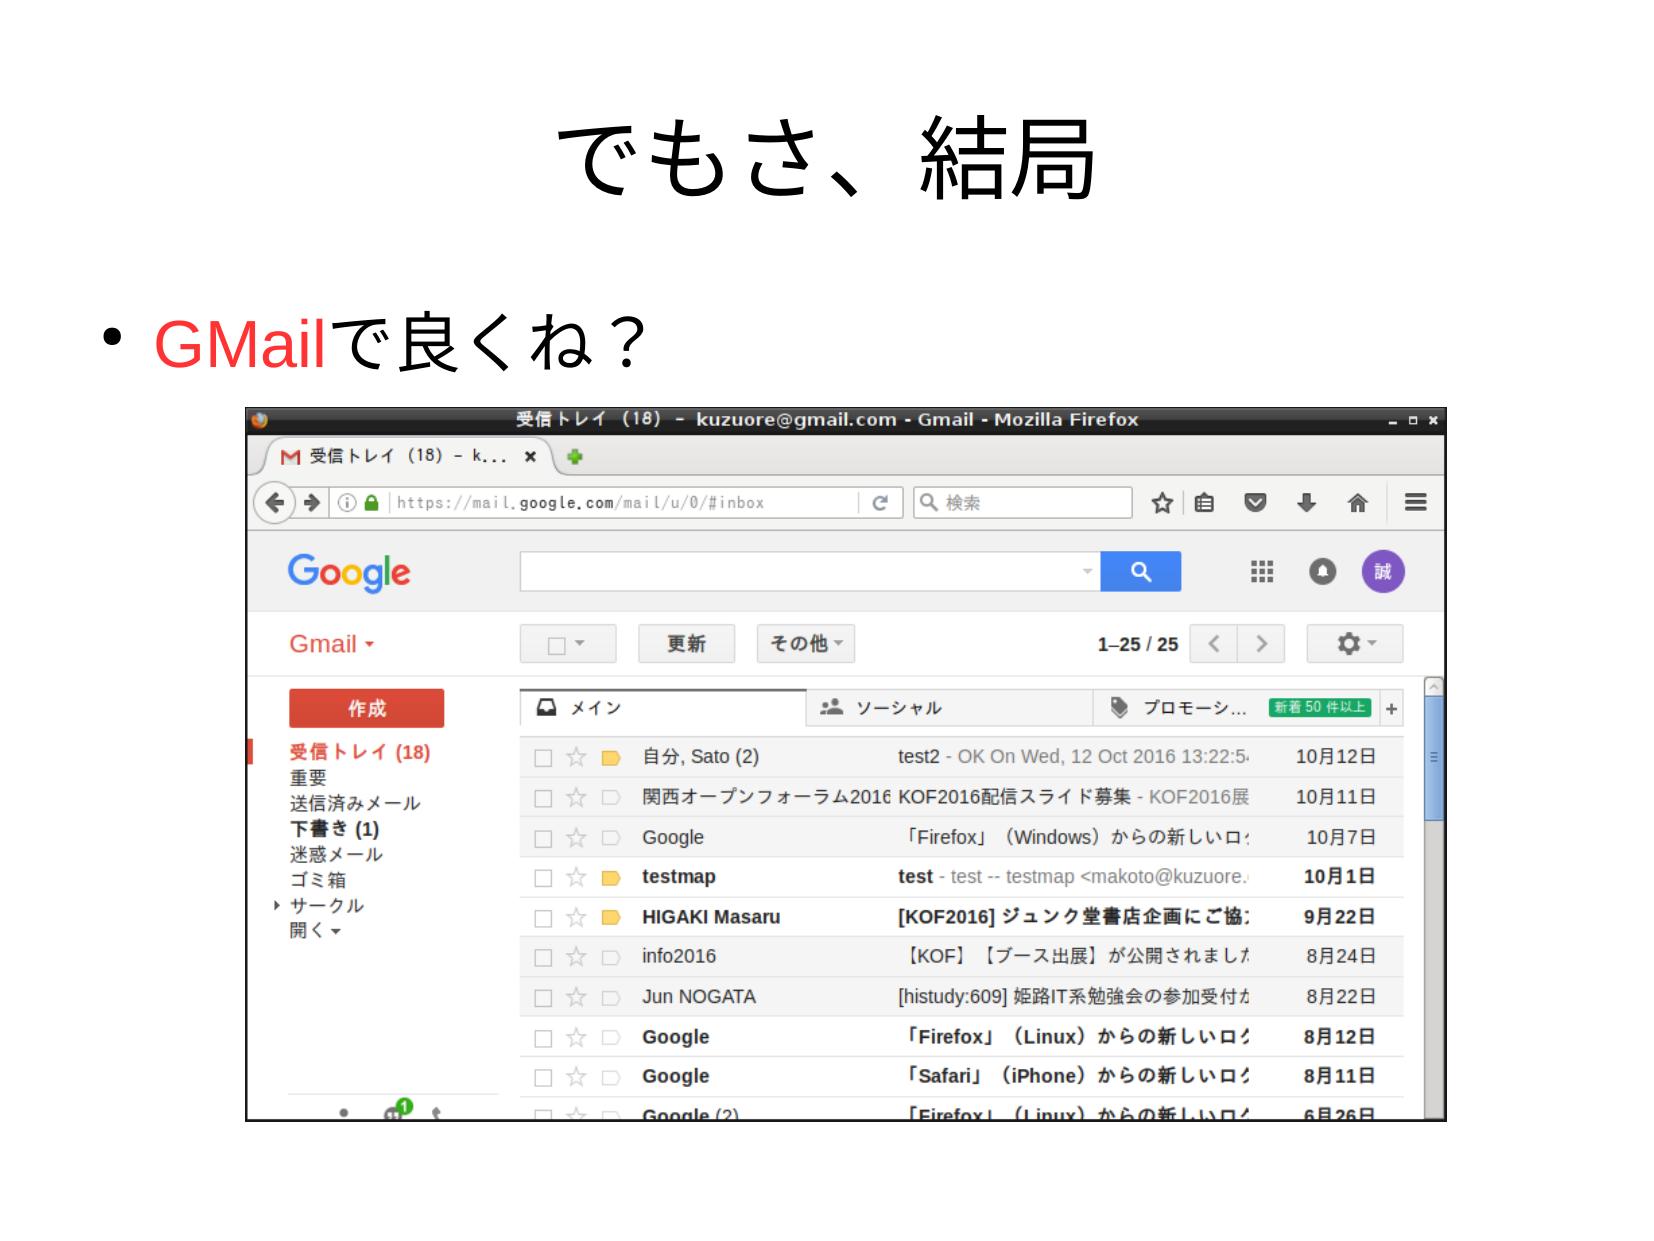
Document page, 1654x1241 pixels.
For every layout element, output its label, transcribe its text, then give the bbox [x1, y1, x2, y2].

list GMailで良くね？ [82, 290, 1571, 1010]
picture [245, 407, 1447, 1123]
title でもさ、結局 [82, 49, 1571, 257]
